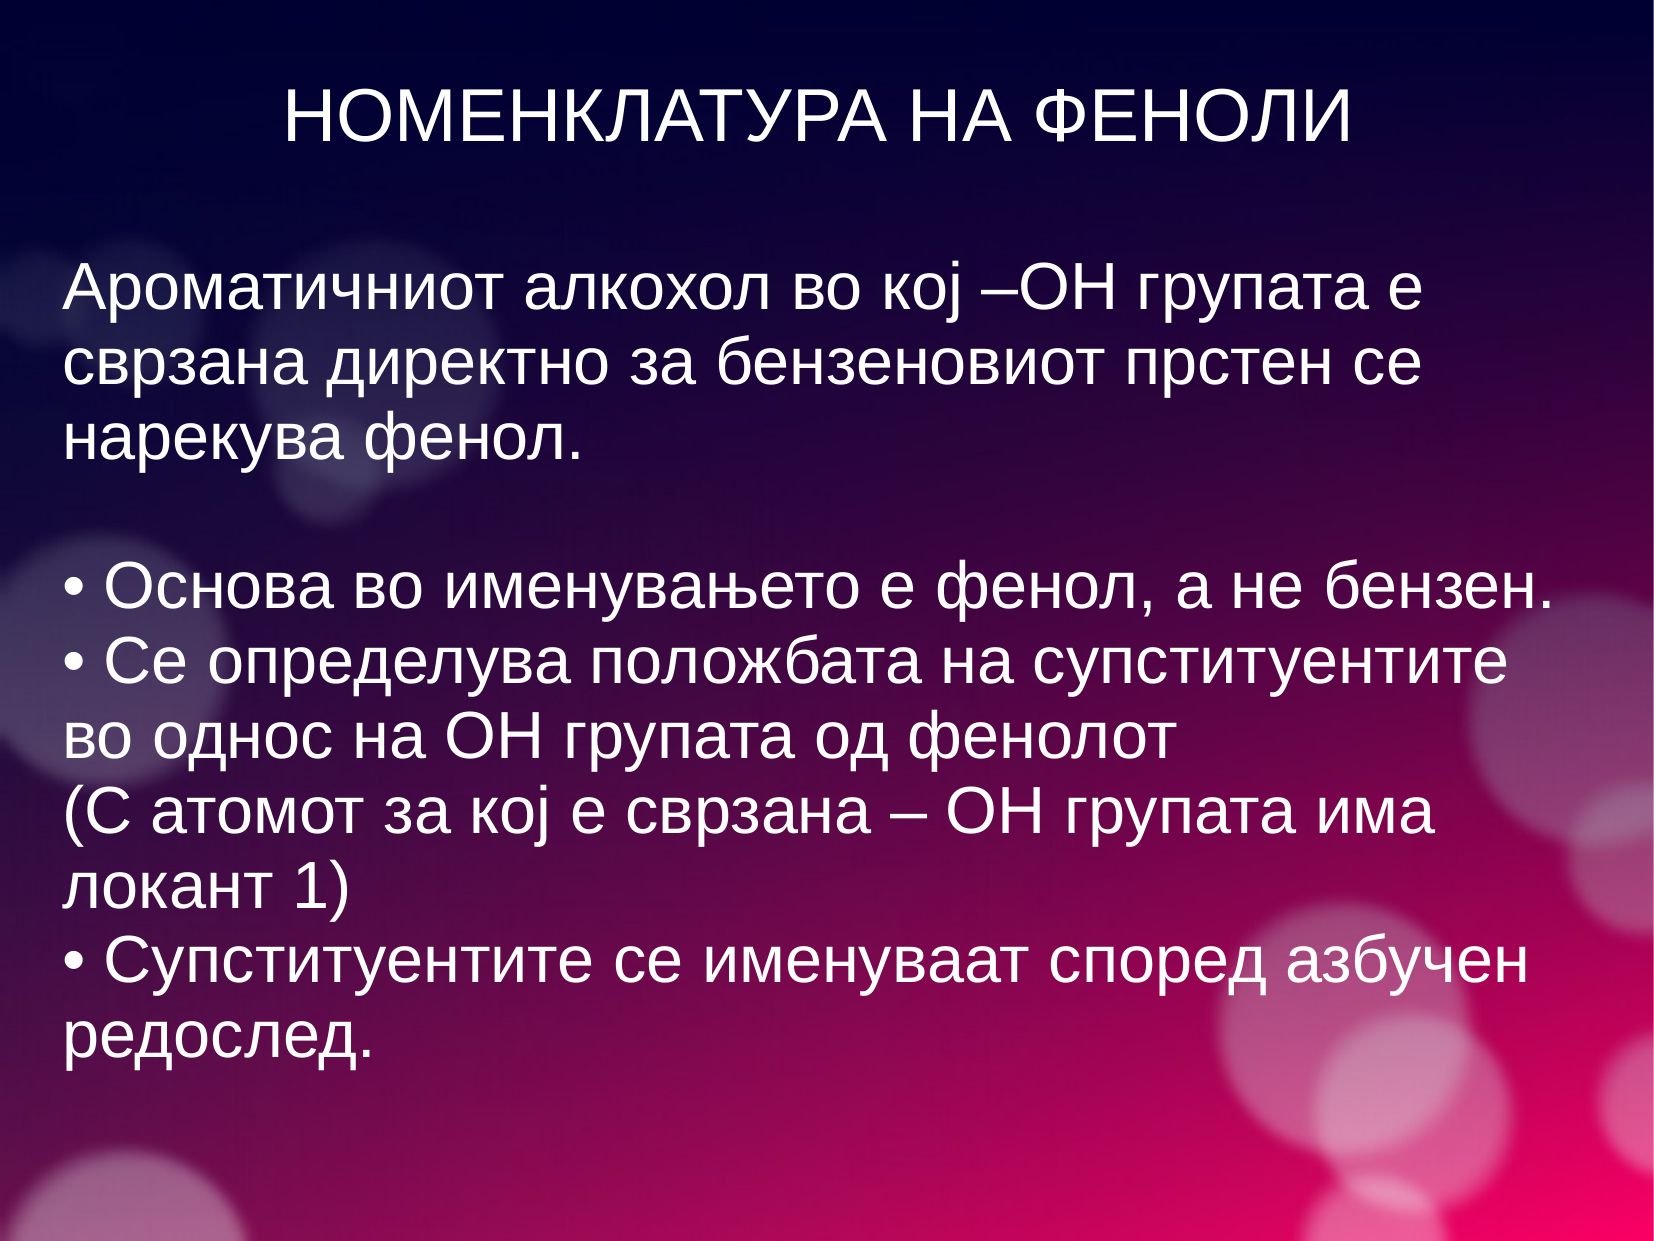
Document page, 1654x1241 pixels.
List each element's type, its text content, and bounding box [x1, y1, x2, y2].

picture [0, 0, 1654, 1241]
text_box Ароматичниот алкохол во кој –ОН групата е сврзана директно за бензеновиот прстен се нарекува фенол. • Основа во именувањето е фенол, а не бензен. • Се определува положбата на супституентите во однос на ОН групата од фенолот (С атомот за кој е сврзана – ОН групата има локант 1) • Супституентите се именуваат според азбучен редослед. [47, 242, 1583, 1080]
text_box НОМЕНКЛАТУРА НА ФЕНОЛИ [267, 66, 1371, 166]
